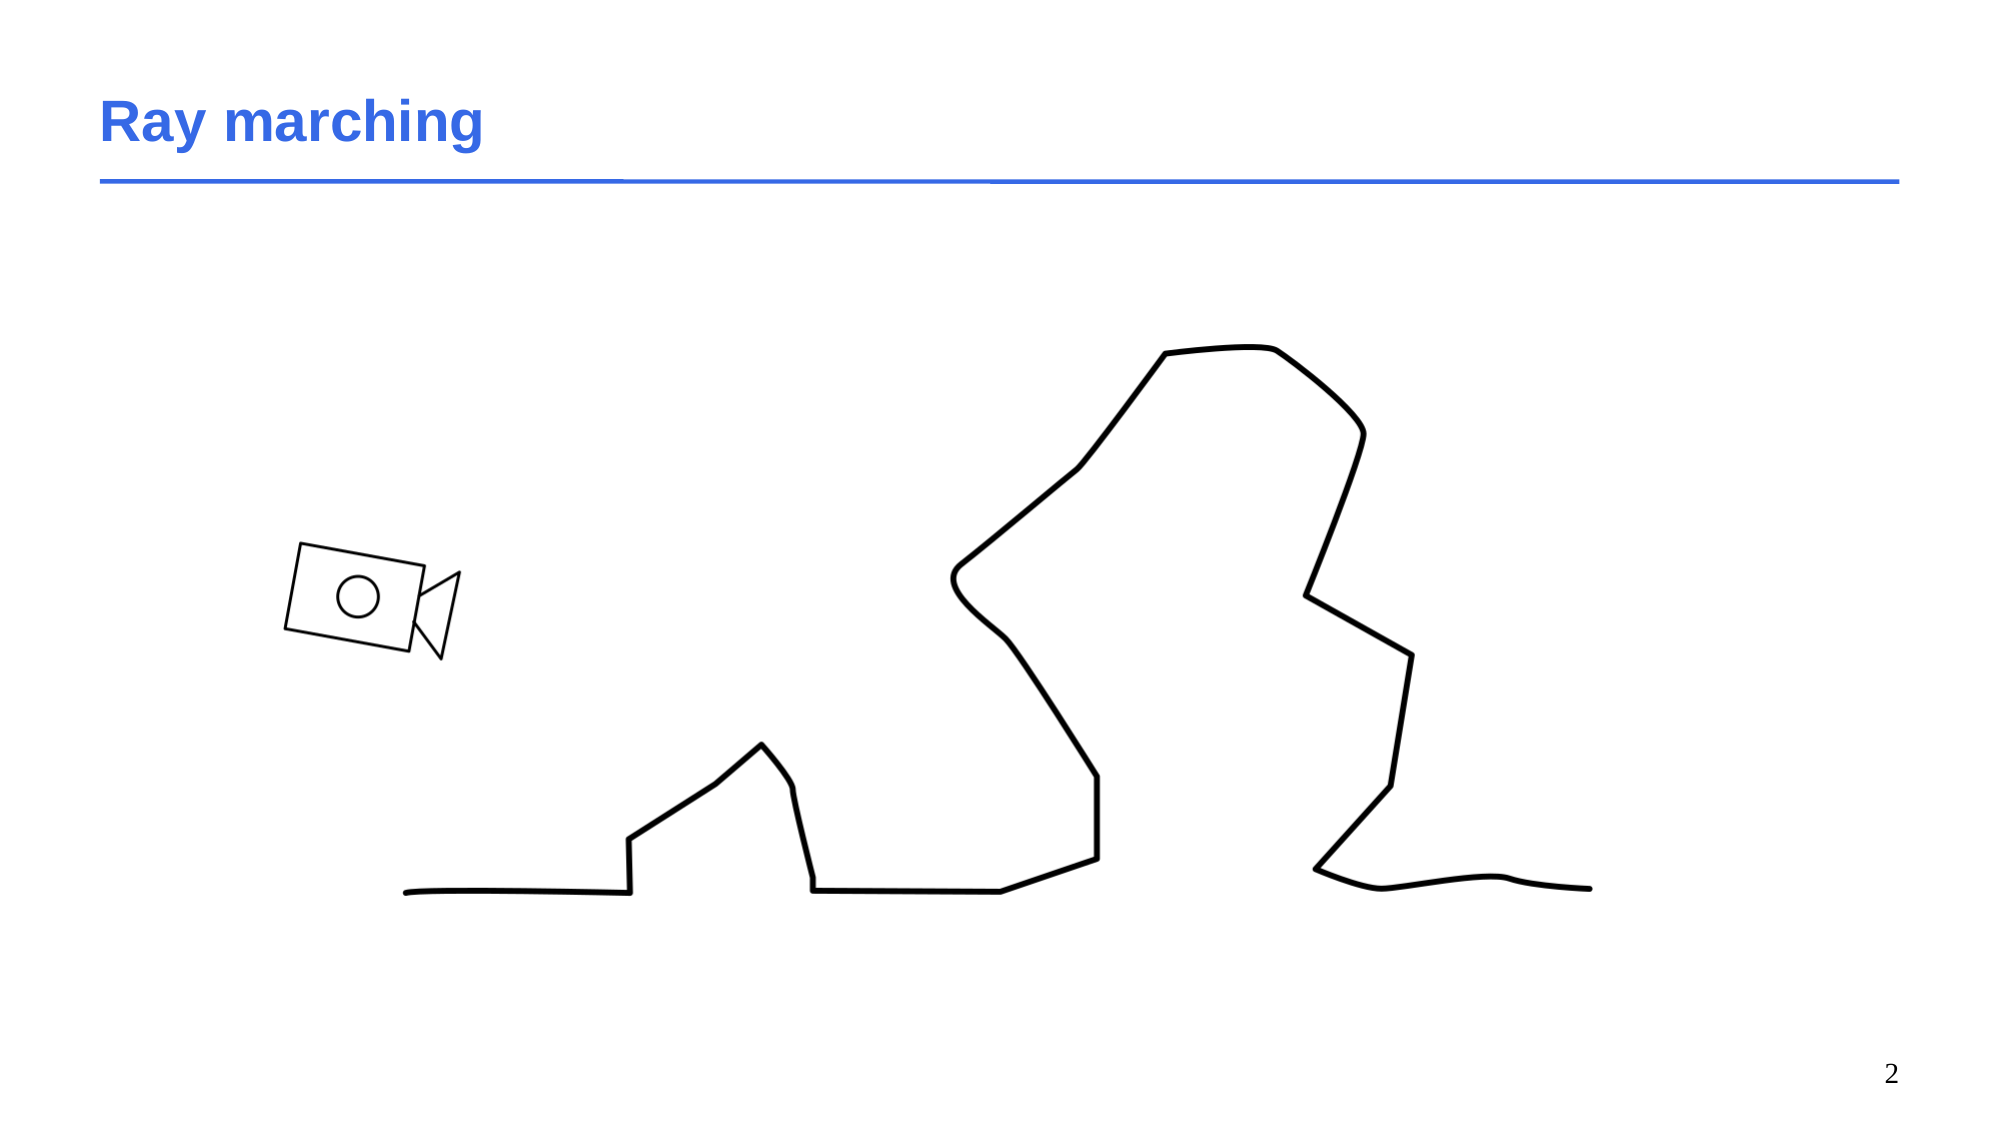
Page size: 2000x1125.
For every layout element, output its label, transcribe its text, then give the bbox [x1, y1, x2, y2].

picture [176, 302, 1726, 1048]
title Ray marching [99, 27, 1900, 215]
